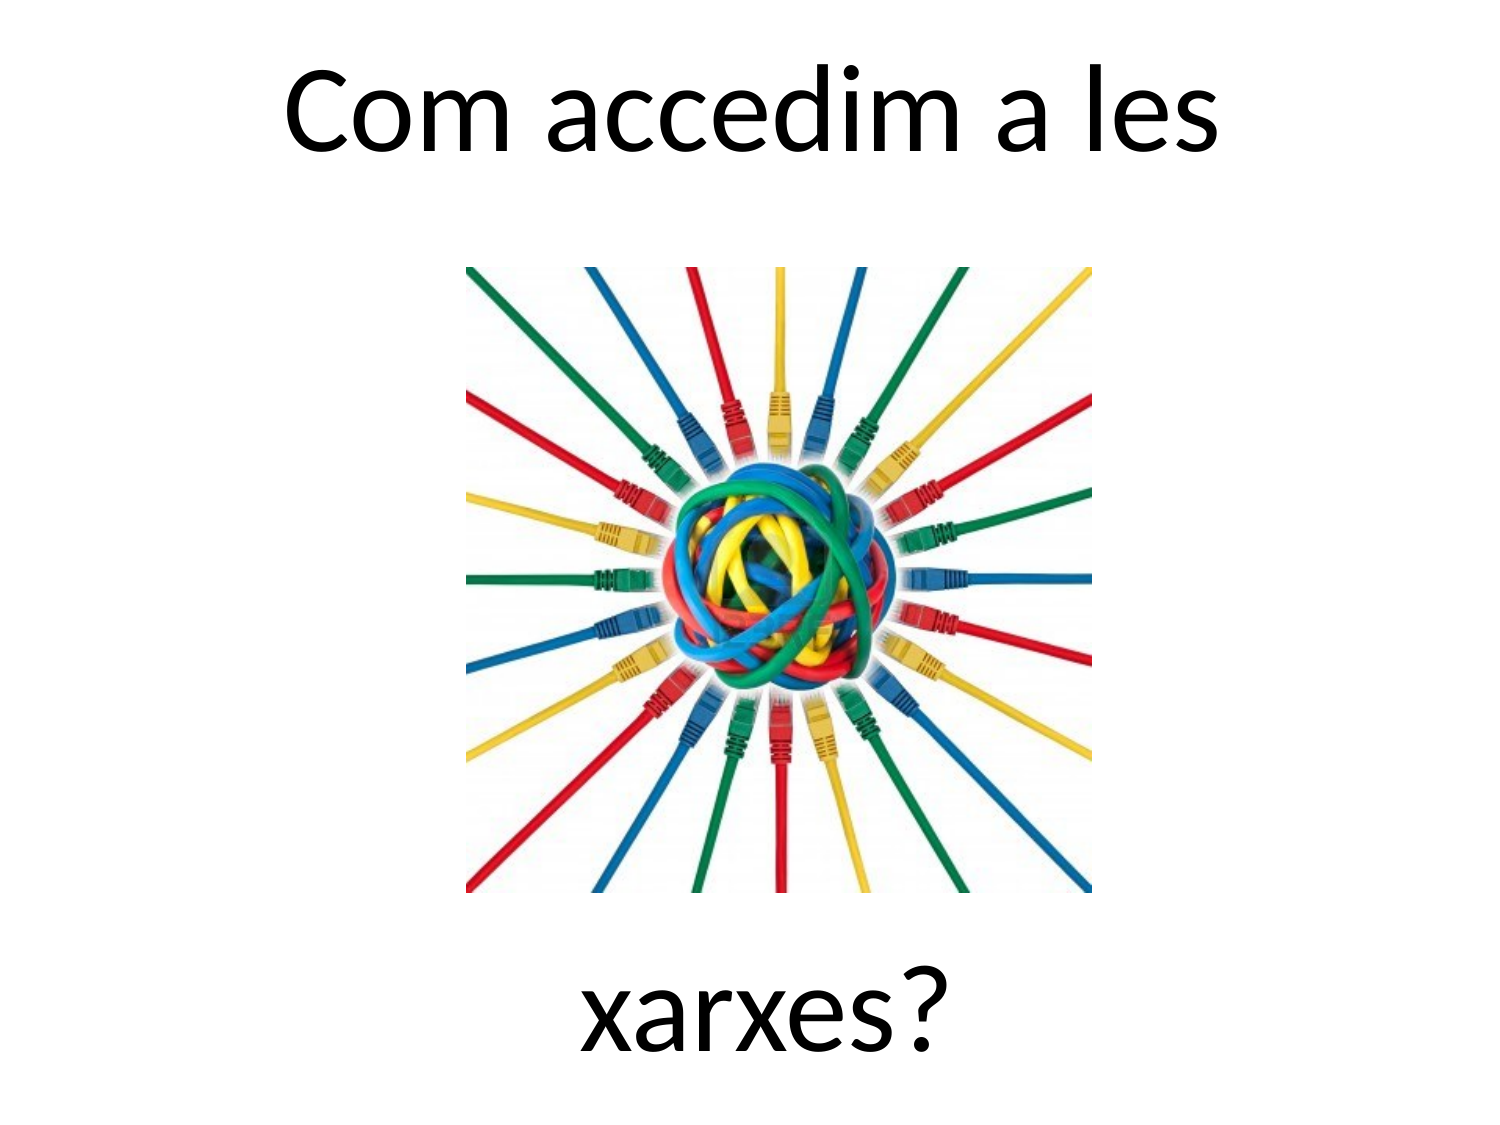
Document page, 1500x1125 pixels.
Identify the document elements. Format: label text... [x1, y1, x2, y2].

text_box Com accedim a les xarxes? [120, 19, 1385, 1084]
picture [466, 267, 1092, 893]
